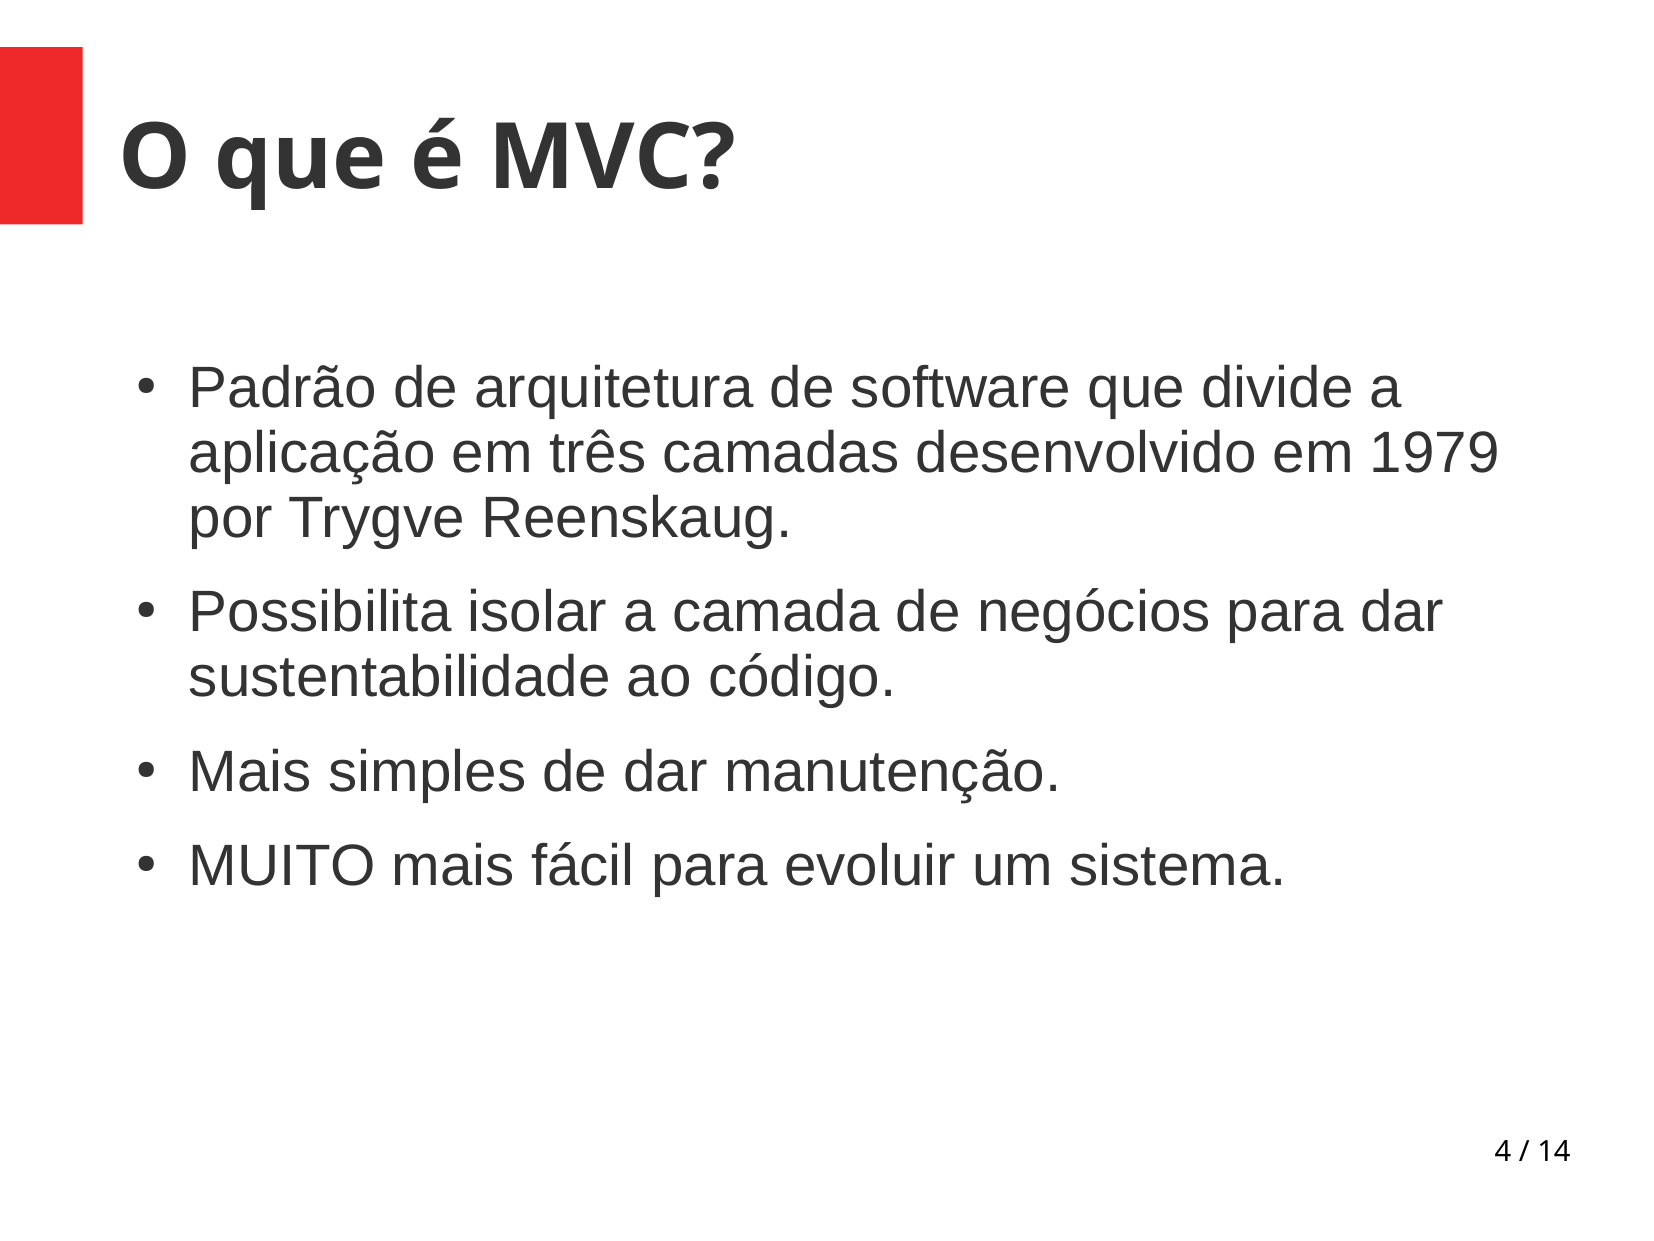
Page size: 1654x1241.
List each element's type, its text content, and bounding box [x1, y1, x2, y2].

title O que é MVC? [118, 49, 1571, 257]
list Padrão de arquitetura de software que divide a aplicação em três camadas desenvolvido em 1979 por Trygve Reenskaug. Possibilita isolar a camada de negócios para dar sustentabilidade ao código. Mais simples de dar manutenção. MUITO mais fácil para evoluir um sistema. [118, 354, 1536, 1074]
